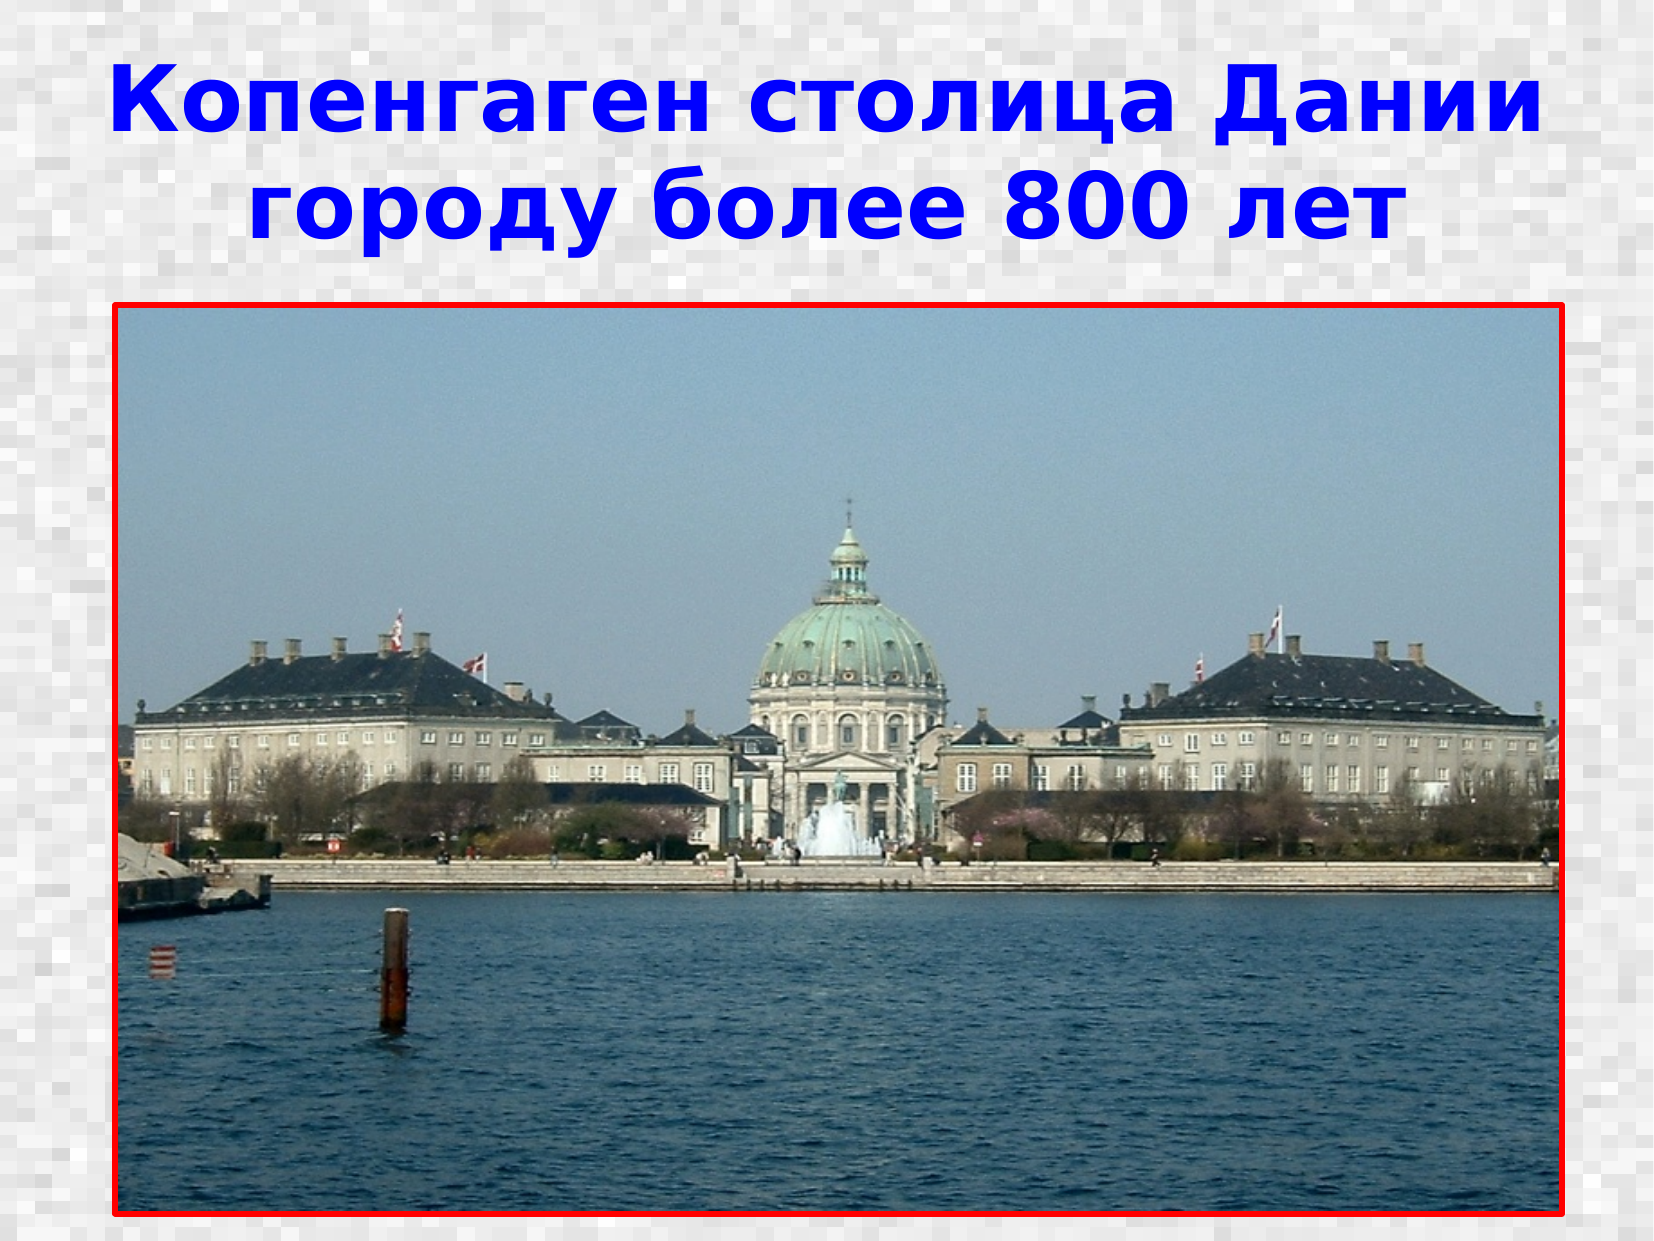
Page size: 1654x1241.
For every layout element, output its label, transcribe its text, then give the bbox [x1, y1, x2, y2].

title Копенгаген столица Дании городу более 800 лет [82, 45, 1571, 261]
picture [0, 0, 1654, 1241]
